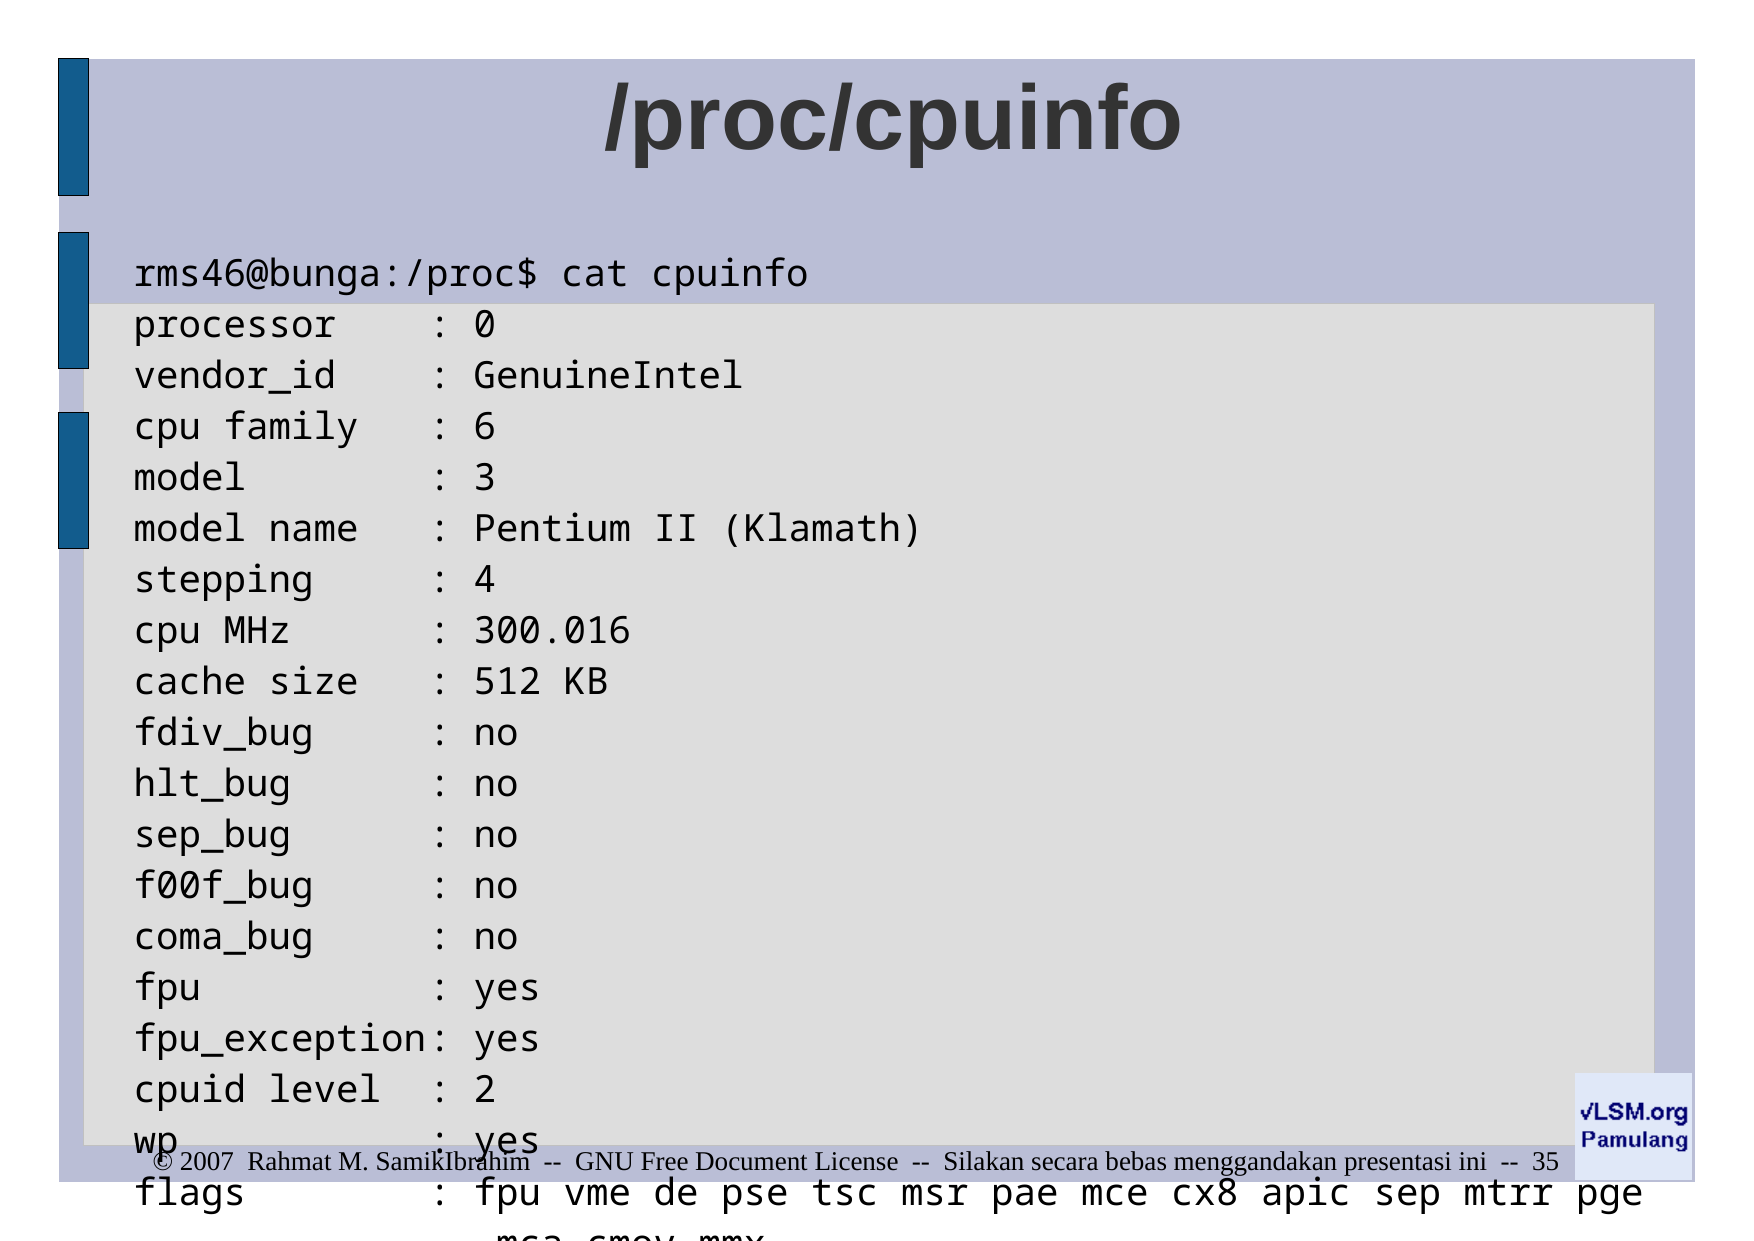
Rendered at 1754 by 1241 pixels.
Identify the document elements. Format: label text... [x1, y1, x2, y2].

picture [1575, 1073, 1692, 1180]
text_box rms46@bunga:/proc$ cat cpuinfo processor : 0 vendor_id : GenuineIntel cpu family : 6 model : 3 model name : Pentium II (Klamath) stepping : 4 cpu MHz : 300.016 cache size : 512 KB fdiv_bug : no hlt_bug : no sep_bug : no f00f_bug : no coma_bug : no fpu : yes fpu_exception : yes cpuid level : 2 wp : yes flags : fpu vme de pse tsc msr pae mce cx8 apic sep mtrr pge mca cmov mmx bogomips : 598.01 [133, 246, 1672, 1109]
title /proc/cpuinfo [193, 58, 1597, 177]
